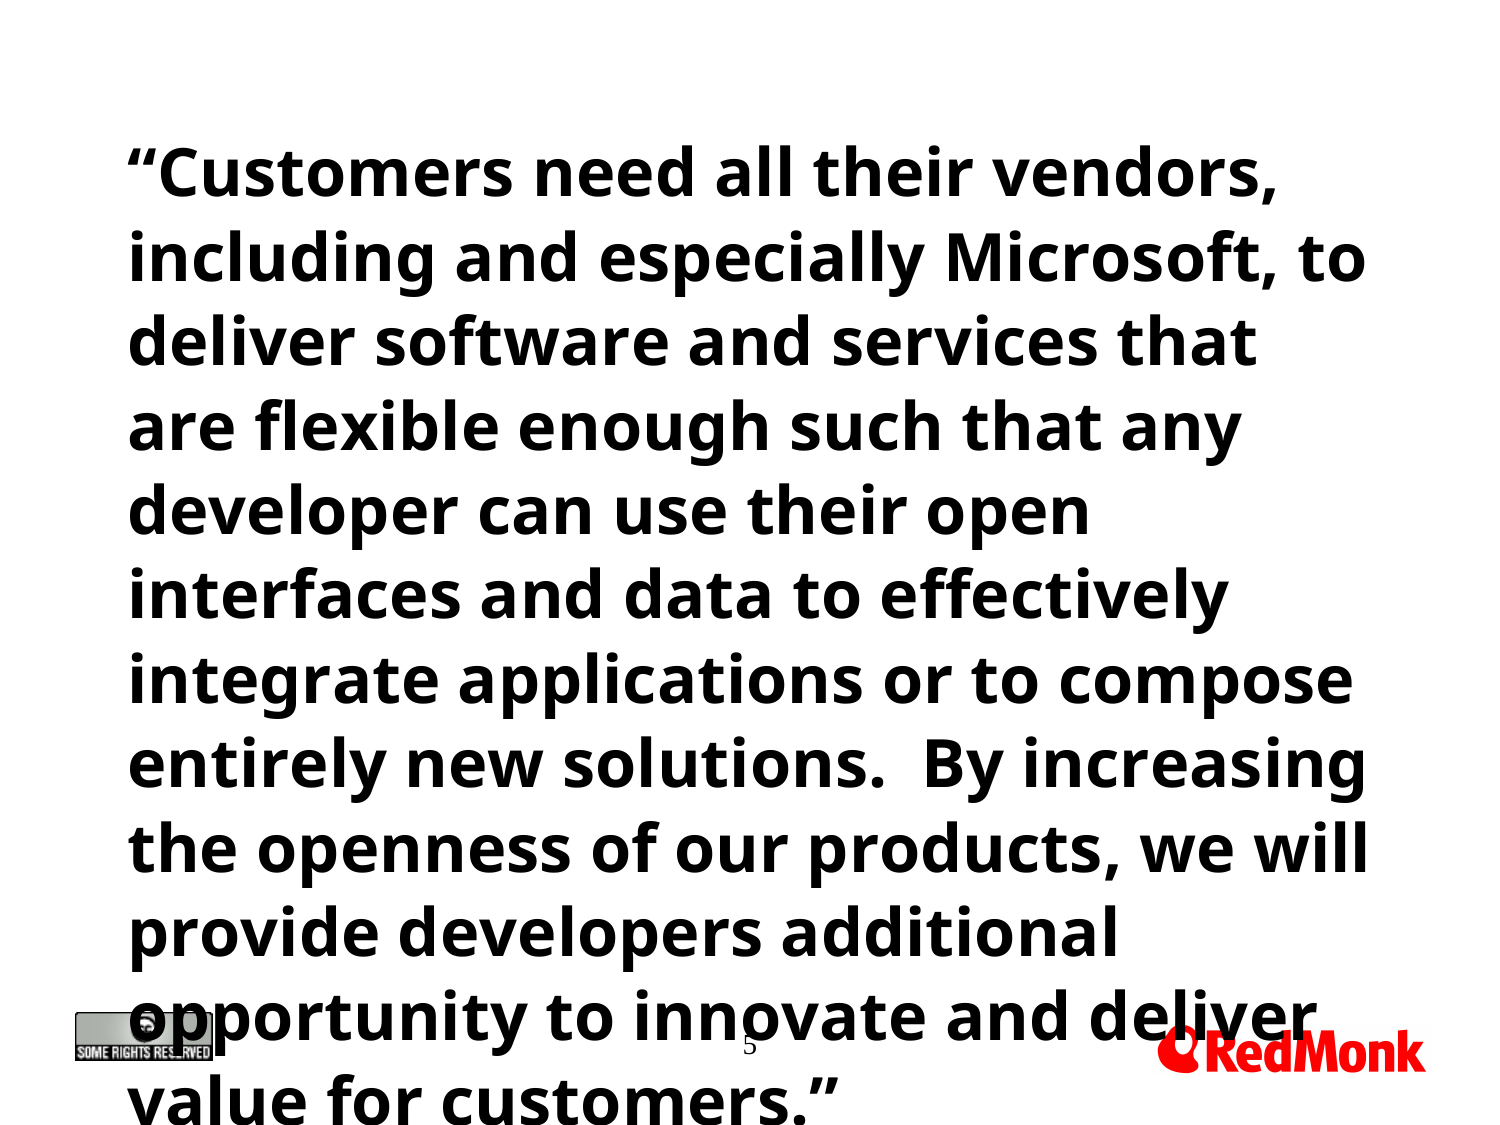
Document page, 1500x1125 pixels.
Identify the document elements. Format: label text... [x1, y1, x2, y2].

picture [75, 1012, 112, 1061]
text_box “Customers need all their vendors, including and especially Microsoft, to deliver software and services that are flexible enough such that any developer can use their open interfaces and data to effectively integrate applications or to compose entirely new solutions. By increasing the openness of our products, we will provide developers additional opportunity to innovate and deliver value for customers.” - Ray Ozzie, 2008 [112, 121, 1388, 1125]
picture [1388, 1023, 1433, 1075]
